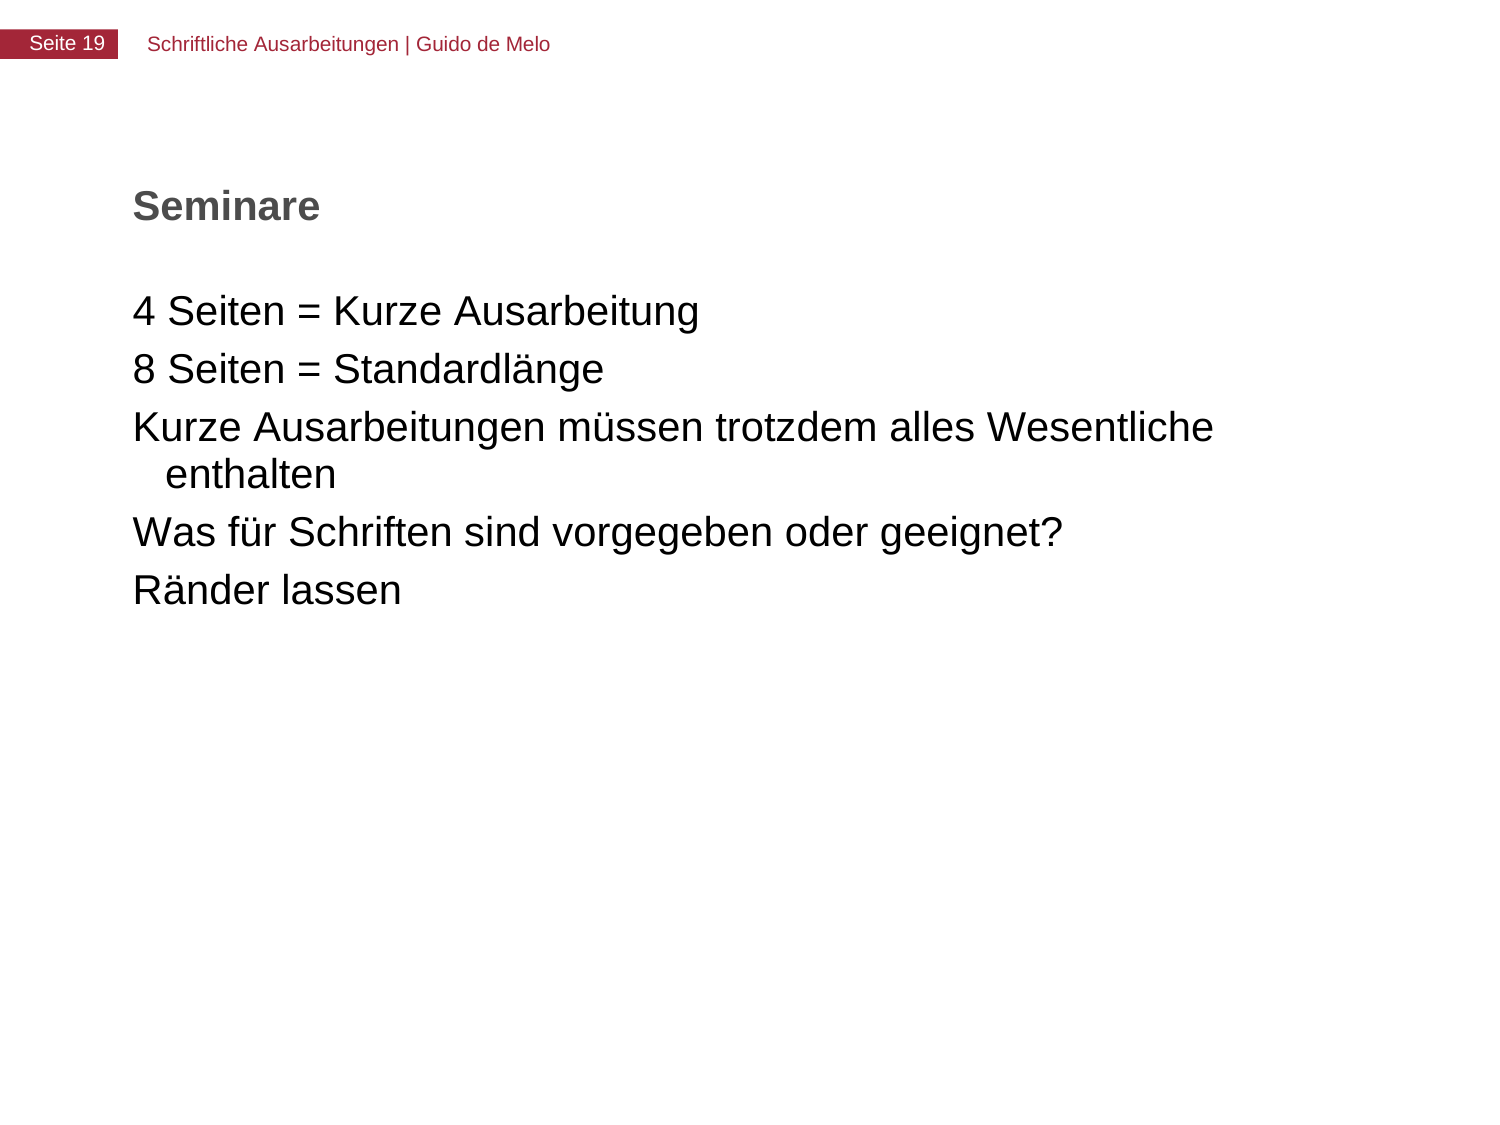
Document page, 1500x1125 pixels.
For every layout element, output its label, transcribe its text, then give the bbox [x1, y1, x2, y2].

title Seminare [132, 149, 1413, 258]
list 4 Seiten = Kurze Ausarbeitung 8 Seiten = Standardlänge Kurze Ausarbeitungen müssen trotzdem alles Wesentliche enthalten Was für Schriften sind vorgegeben oder geeignet? Ränder lassen [132, 287, 1371, 888]
